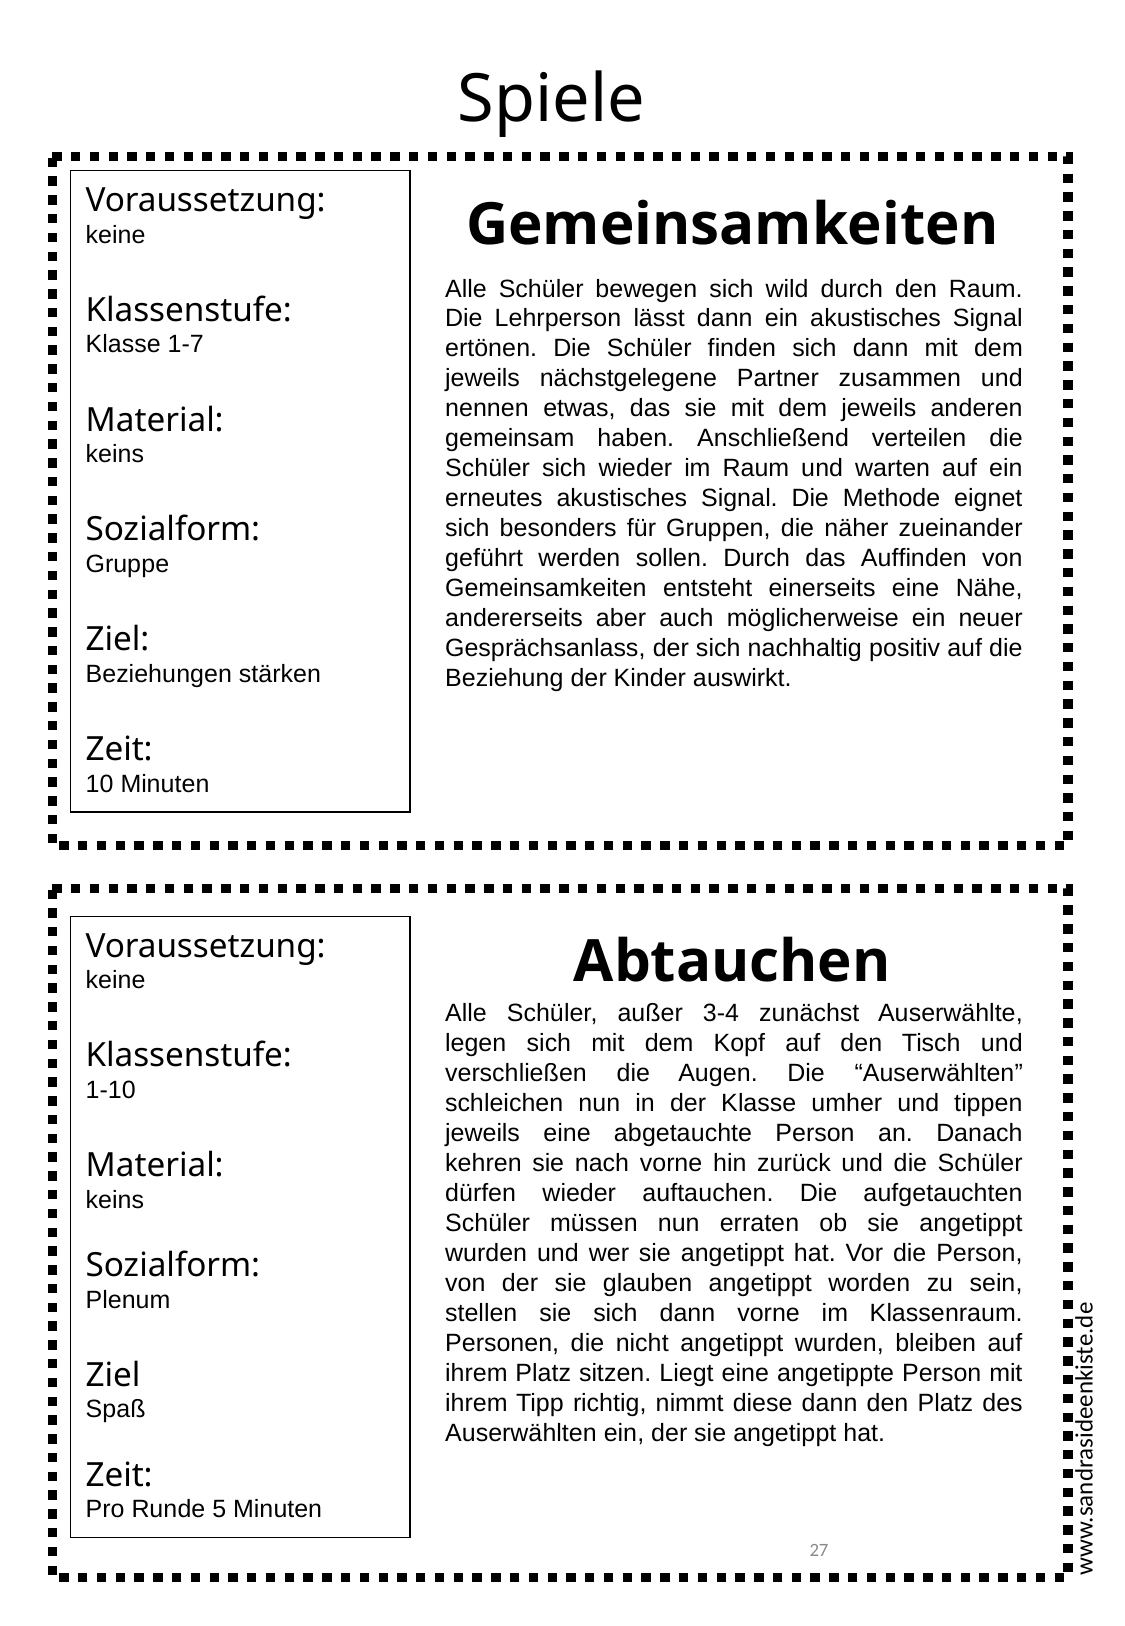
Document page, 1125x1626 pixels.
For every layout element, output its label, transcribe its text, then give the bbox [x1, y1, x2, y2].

text_box Abtauchen [410, 915, 1055, 1002]
text_box Gemeinsamkeiten [410, 178, 1055, 265]
text_box Alle Schüler bewegen sich wild durch den Raum. Die Lehrperson lässt dann ein akustisches Signal ertönen. Die Schüler finden sich dann mit dem jeweils nächstgelegene Partner zusammen und nennen etwas, das sie mit dem jeweils anderen gemeinsam haben. Anschließend verteilen die Schüler sich wieder im Raum und warten auf ein erneutes akustisches Signal. Die Methode eignet sich besonders für Gruppen, die näher zueinander geführt werden sollen. Durch das Auffinden von Gemeinsamkeiten entsteht einerseits eine Nähe, andererseits aber auch möglicherweise ein neuer Gesprächsanlass, der sich nachhaltig positiv auf die Beziehung der Kinder auswirkt. [430, 264, 1039, 704]
text_box www.sandrasideenkiste.de [1059, 1074, 1106, 1591]
text_box Spiele [52, 47, 1069, 144]
text_box Voraussetzung: keine Klassenstufe: Klasse 1-7 Material: keins Sozialform: Gruppe Ziel: Beziehungen stärken Zeit: 10 Minuten [70, 170, 411, 812]
text_box Alle Schüler, außer 3-4 zunächst Auserwählte, legen sich mit dem Kopf auf den Tisch und verschließen die Augen. Die “Auserwählten” schleichen nun in der Klasse umher und tippen jeweils eine abgetauchte Person an. Danach kehren sie nach vorne hin zurück und die Schüler dürfen wieder auftauchen. Die aufgetauchten Schüler müssen nun erraten ob sie angetippt wurden und wer sie angetippt hat. Vor die Person, von der sie glauben angetippt worden zu sein, stellen sie sich dann vorne im Klassenraum. Personen, die nicht angetippt wurden, bleiben auf ihrem Platz sitzen. Liegt eine angetippte Person mit ihrem Tipp richtig, nimmt diese dann den Platz des Auserwählten ein, der sie angetippt hat. [430, 989, 1039, 1459]
text_box [794, 1506, 1048, 1593]
text_box Voraussetzung: keine Klassenstufe: 1-10 Material: keins Sozialform: Plenum Ziel Spaß Zeit: Pro Runde 5 Minuten [70, 916, 411, 1538]
